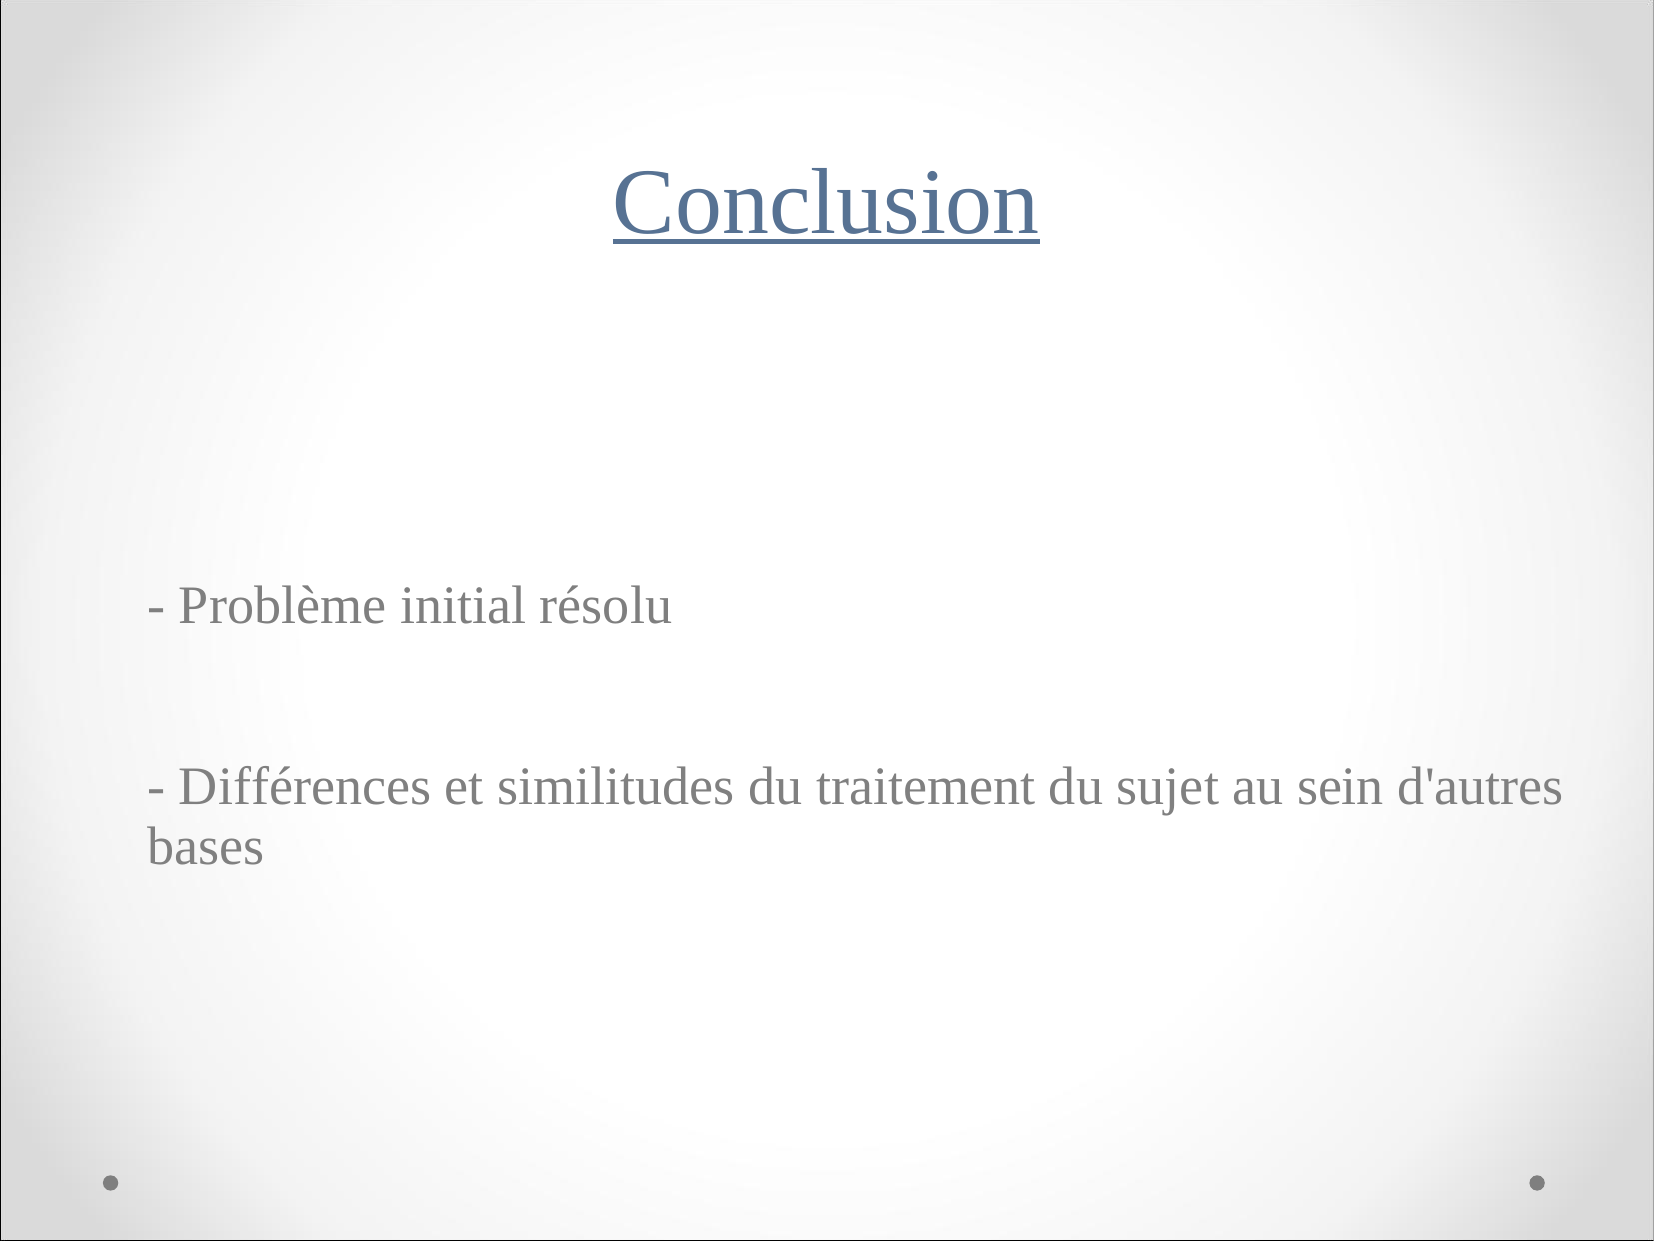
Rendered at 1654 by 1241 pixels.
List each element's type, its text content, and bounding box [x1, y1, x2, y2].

text_box Conclusion [82, 112, 1571, 335]
text_box - Problème initial résolu - Différences et similitudes du traitement du sujet au sein d'autres bases [59, 507, 1595, 1006]
picture [0, 0, 1654, 1241]
